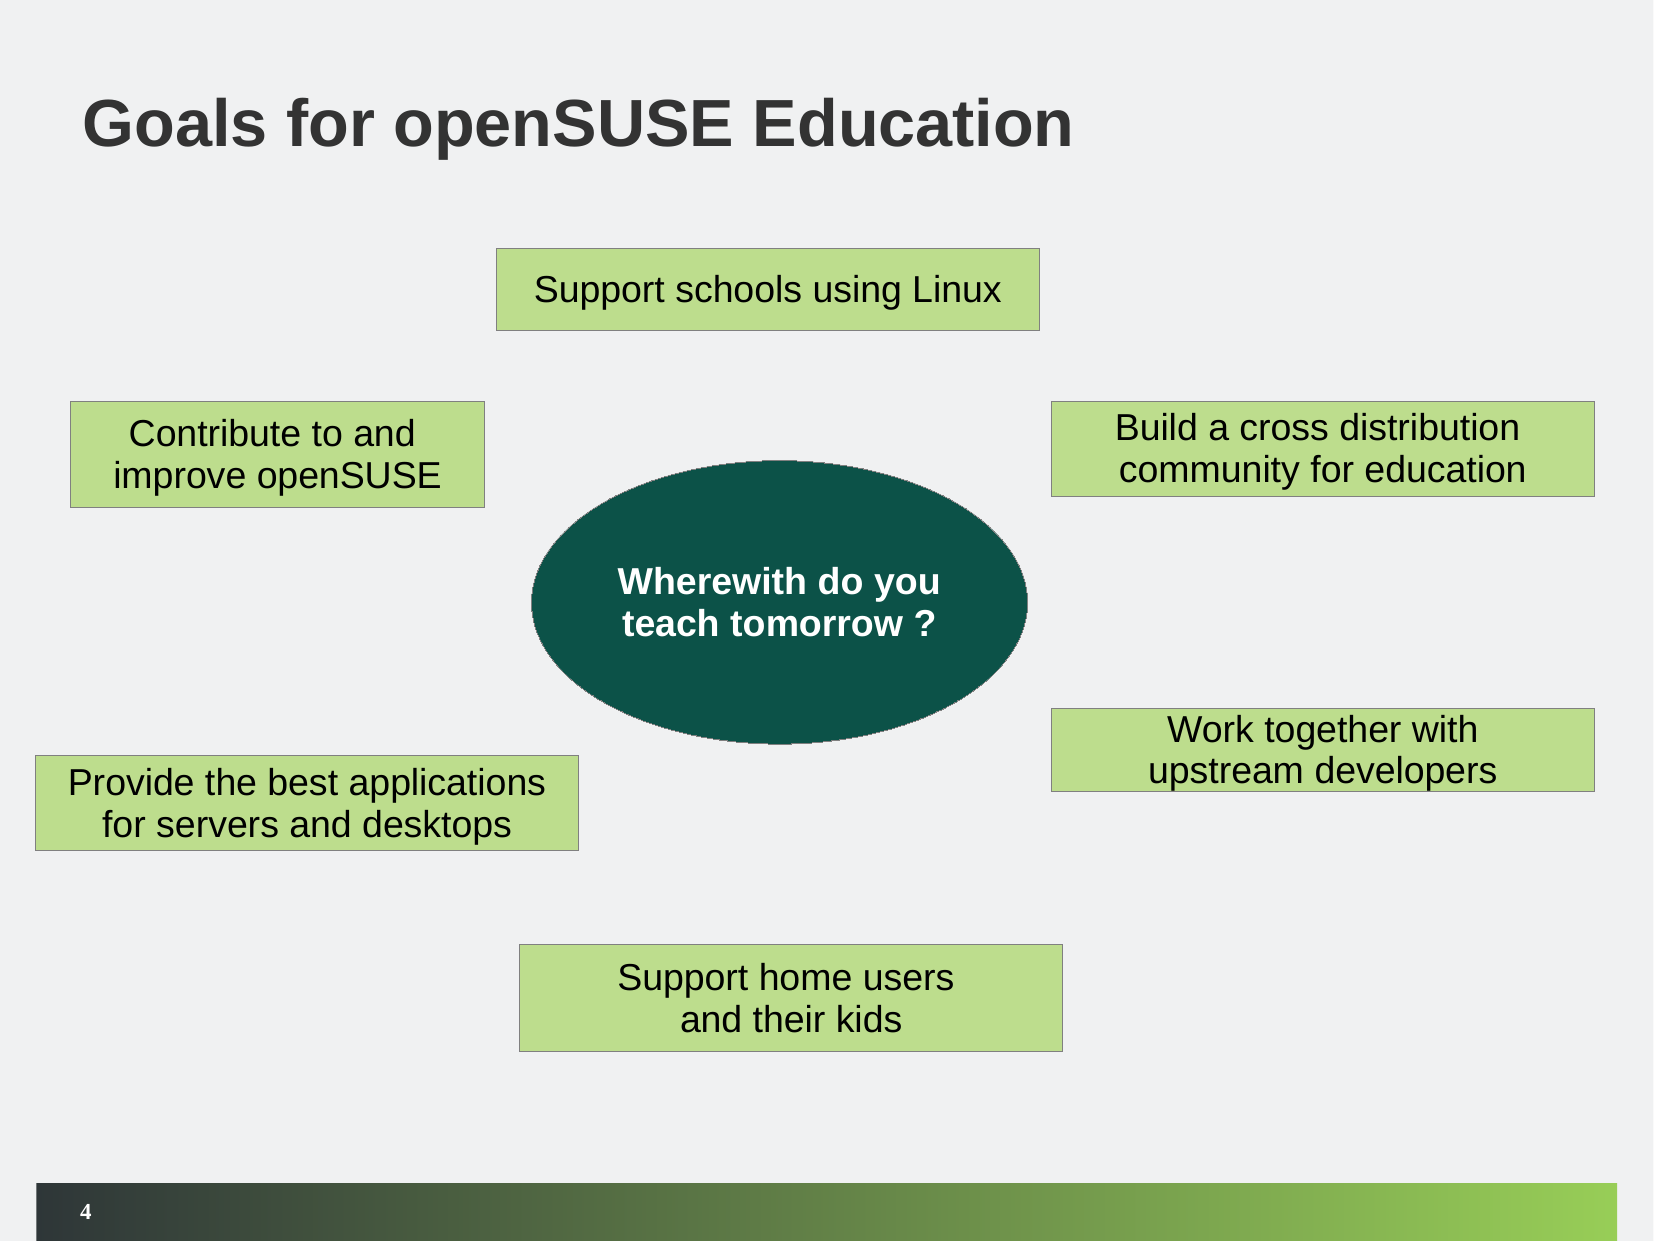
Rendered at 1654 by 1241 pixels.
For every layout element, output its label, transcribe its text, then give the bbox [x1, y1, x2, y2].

picture [0, 0, 1654, 1241]
text_box Contribute to and improve openSUSE [70, 401, 485, 508]
text_box Wherewith do you teach tomorrow ? [531, 460, 1028, 745]
title Goals for openSUSE Education [82, 49, 1571, 198]
text_box Support home users and their kids [519, 944, 1063, 1052]
text_box Work together with upstream developers [1051, 708, 1595, 792]
text_box Provide the best applications for servers and desktops [35, 755, 579, 851]
text_box Build a cross distribution community for education [1051, 401, 1595, 497]
text_box Support schools using Linux [496, 248, 1040, 331]
